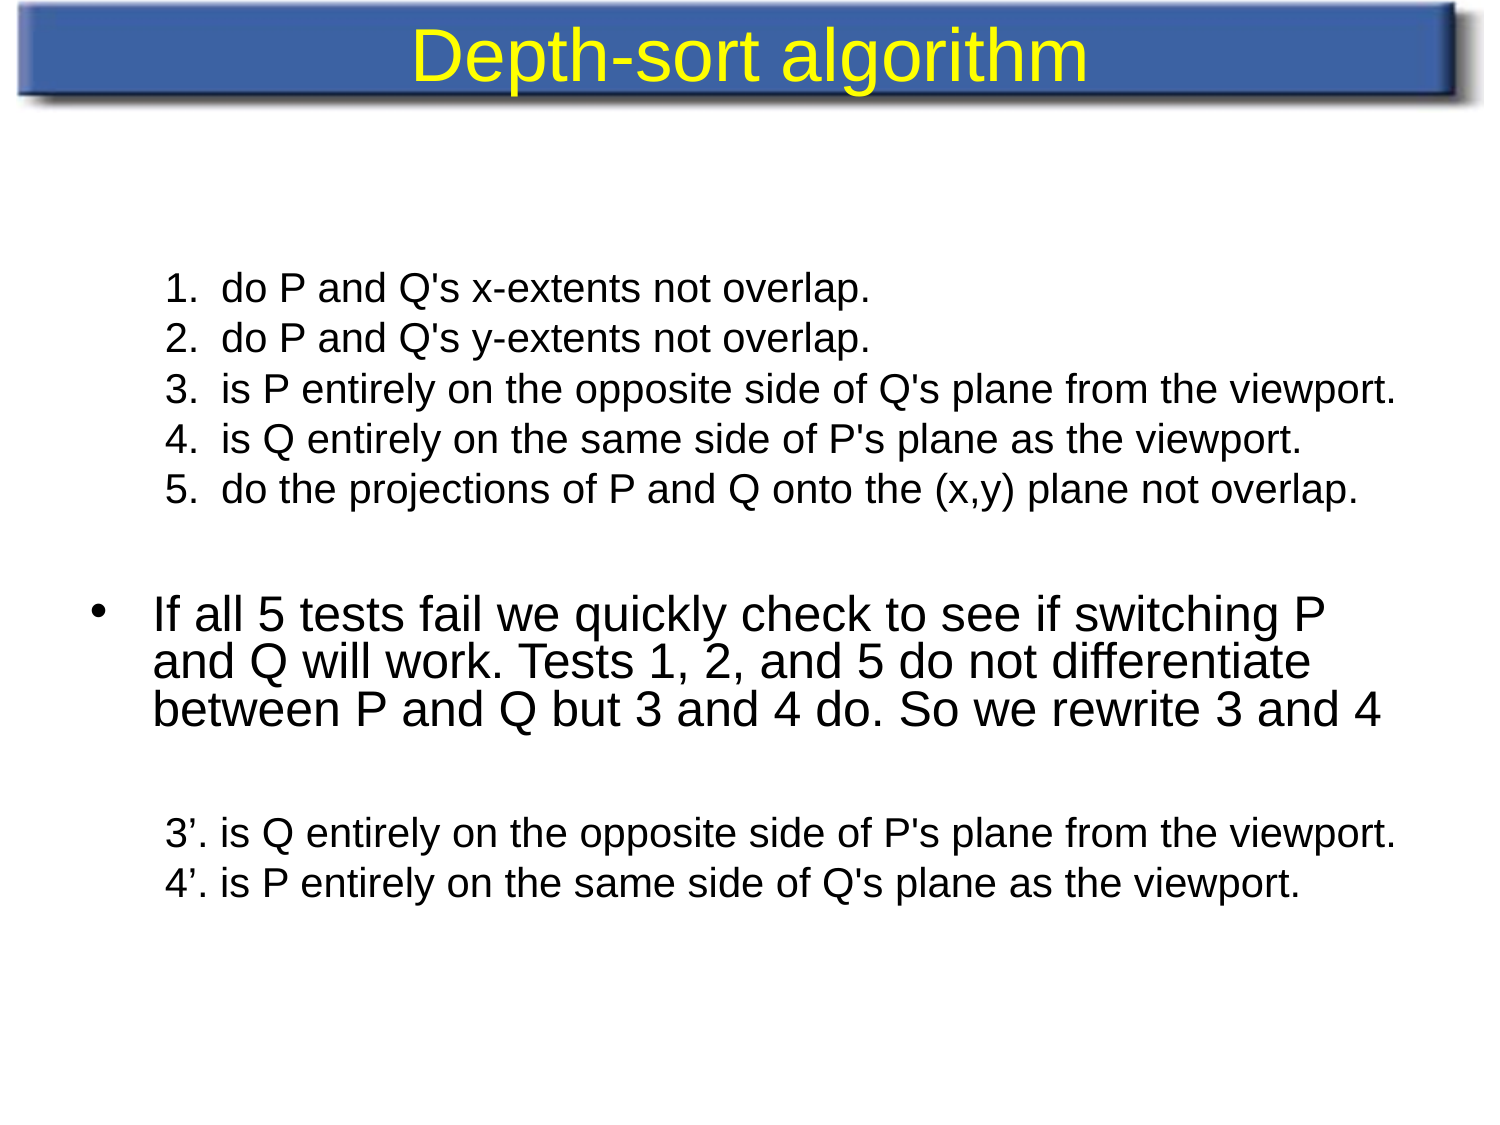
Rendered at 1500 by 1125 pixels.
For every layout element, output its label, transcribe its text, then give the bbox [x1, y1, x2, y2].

list do P and Q's x-extents not overlap. do P and Q's y-extents not overlap. is P entirely on the opposite side of Q's plane from the viewport. is Q entirely on the same side of P's plane as the viewport. do the projections of P and Q onto the (x,y) plane not overlap. If all 5 tests fail we quickly check to see if switching P and Q will work. Tests 1, 2, and 5 do not differentiate between P and Q but 3 and 4 do. So we rewrite 3 and 4 3’. is Q entirely on the opposite side of P's plane from the viewport. 4’. is P entirely on the same side of Q's plane as the viewport. [75, 262, 1426, 1006]
picture [16, 0, 1484, 113]
title Depth-sort algorithm [75, 0, 1426, 105]
